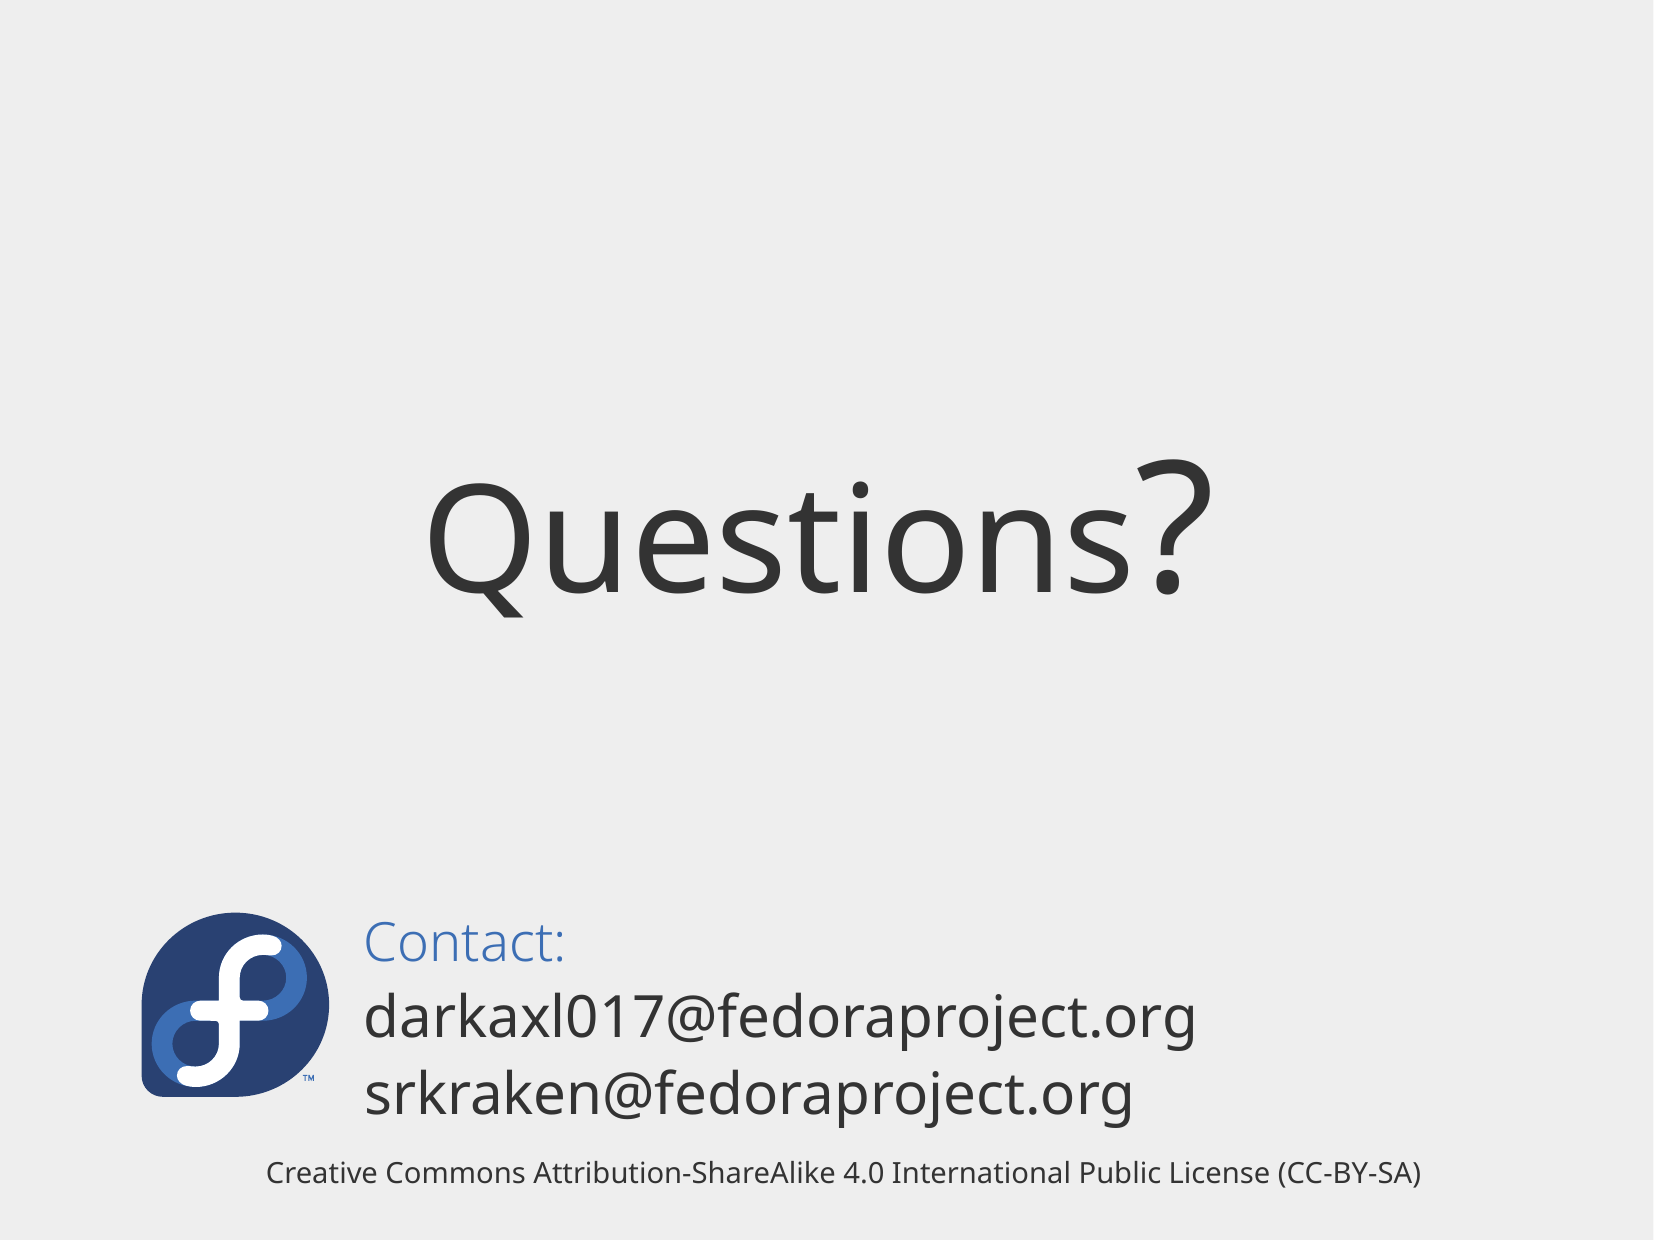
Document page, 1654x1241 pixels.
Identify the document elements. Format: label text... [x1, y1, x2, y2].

text_box Contact: [349, 896, 703, 978]
text_box darkaxl017@fedoraproject.org [349, 968, 1455, 1045]
picture [141, 912, 330, 1097]
text_box srkraken@fedoraproject.org [349, 1045, 1455, 1142]
text_box Creative Commons Attribution-ShareAlike 4.0 International Public License (CC-BY-SA) [36, 1144, 1652, 1240]
title Questions? [30, 409, 1606, 633]
